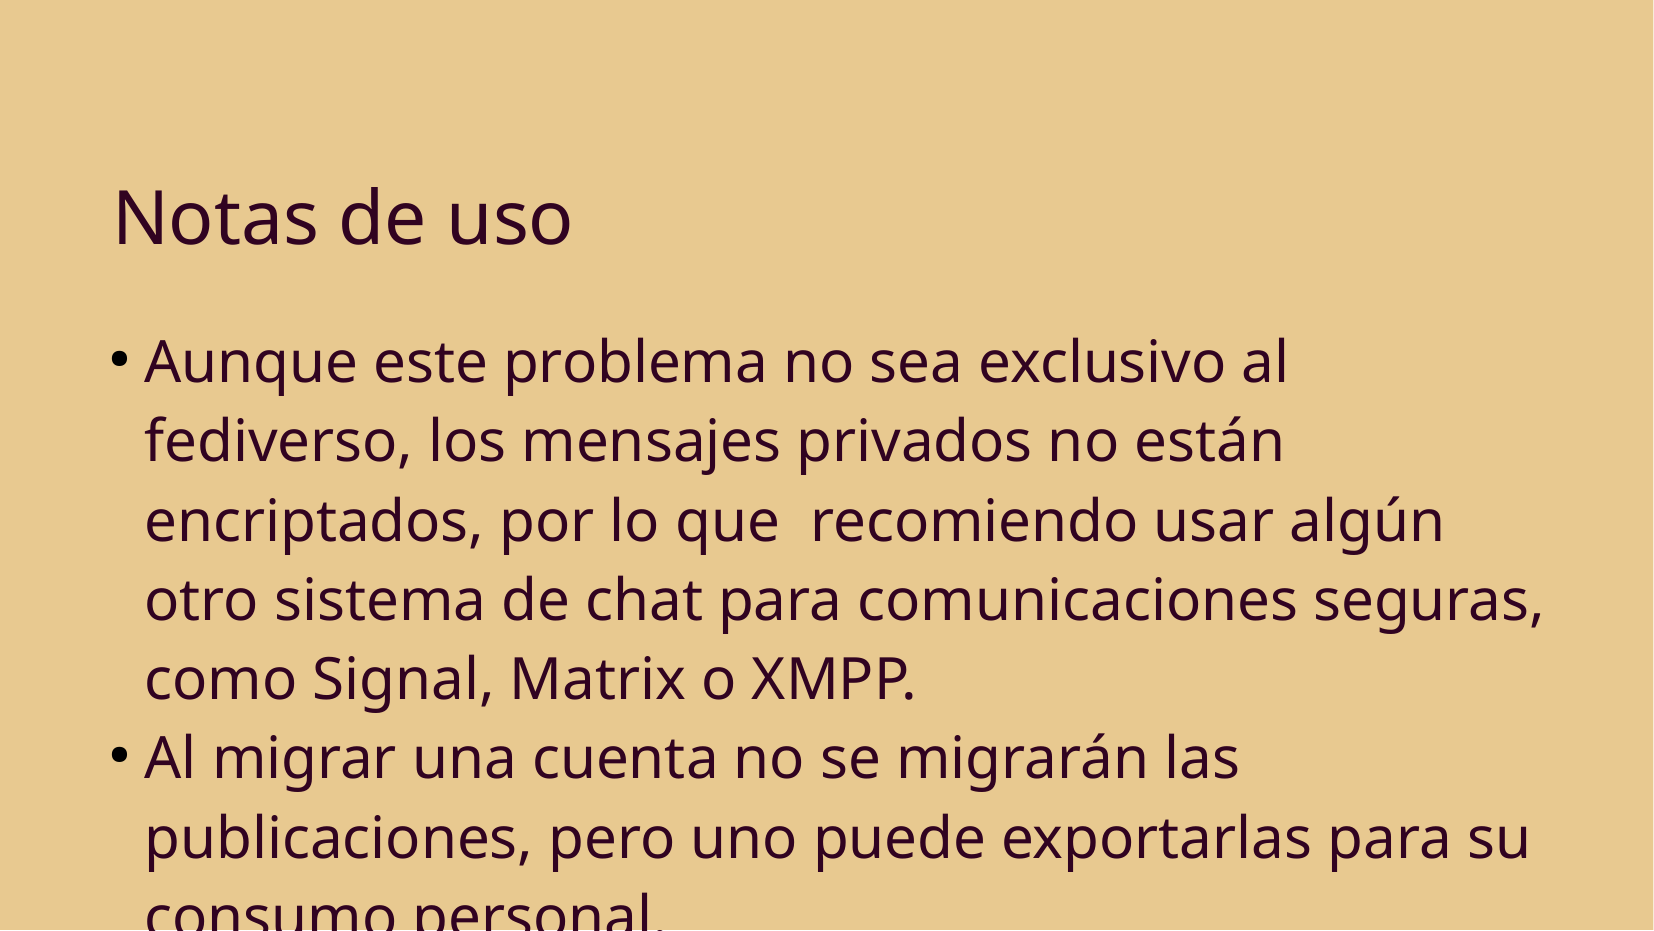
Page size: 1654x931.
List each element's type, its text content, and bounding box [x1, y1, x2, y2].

text_box Aunque este problema no sea exclusivo al fediverso, los mensajes privados no están encriptados, por lo que recomiendo usar algún otro sistema de chat para comunicaciones seguras, como Signal, Matrix o XMPP. Al migrar una cuenta no se migrarán las publicaciones, pero uno puede exportarlas para su consumo personal. [94, 312, 1571, 748]
text_box Notas de uso [97, 147, 1574, 283]
